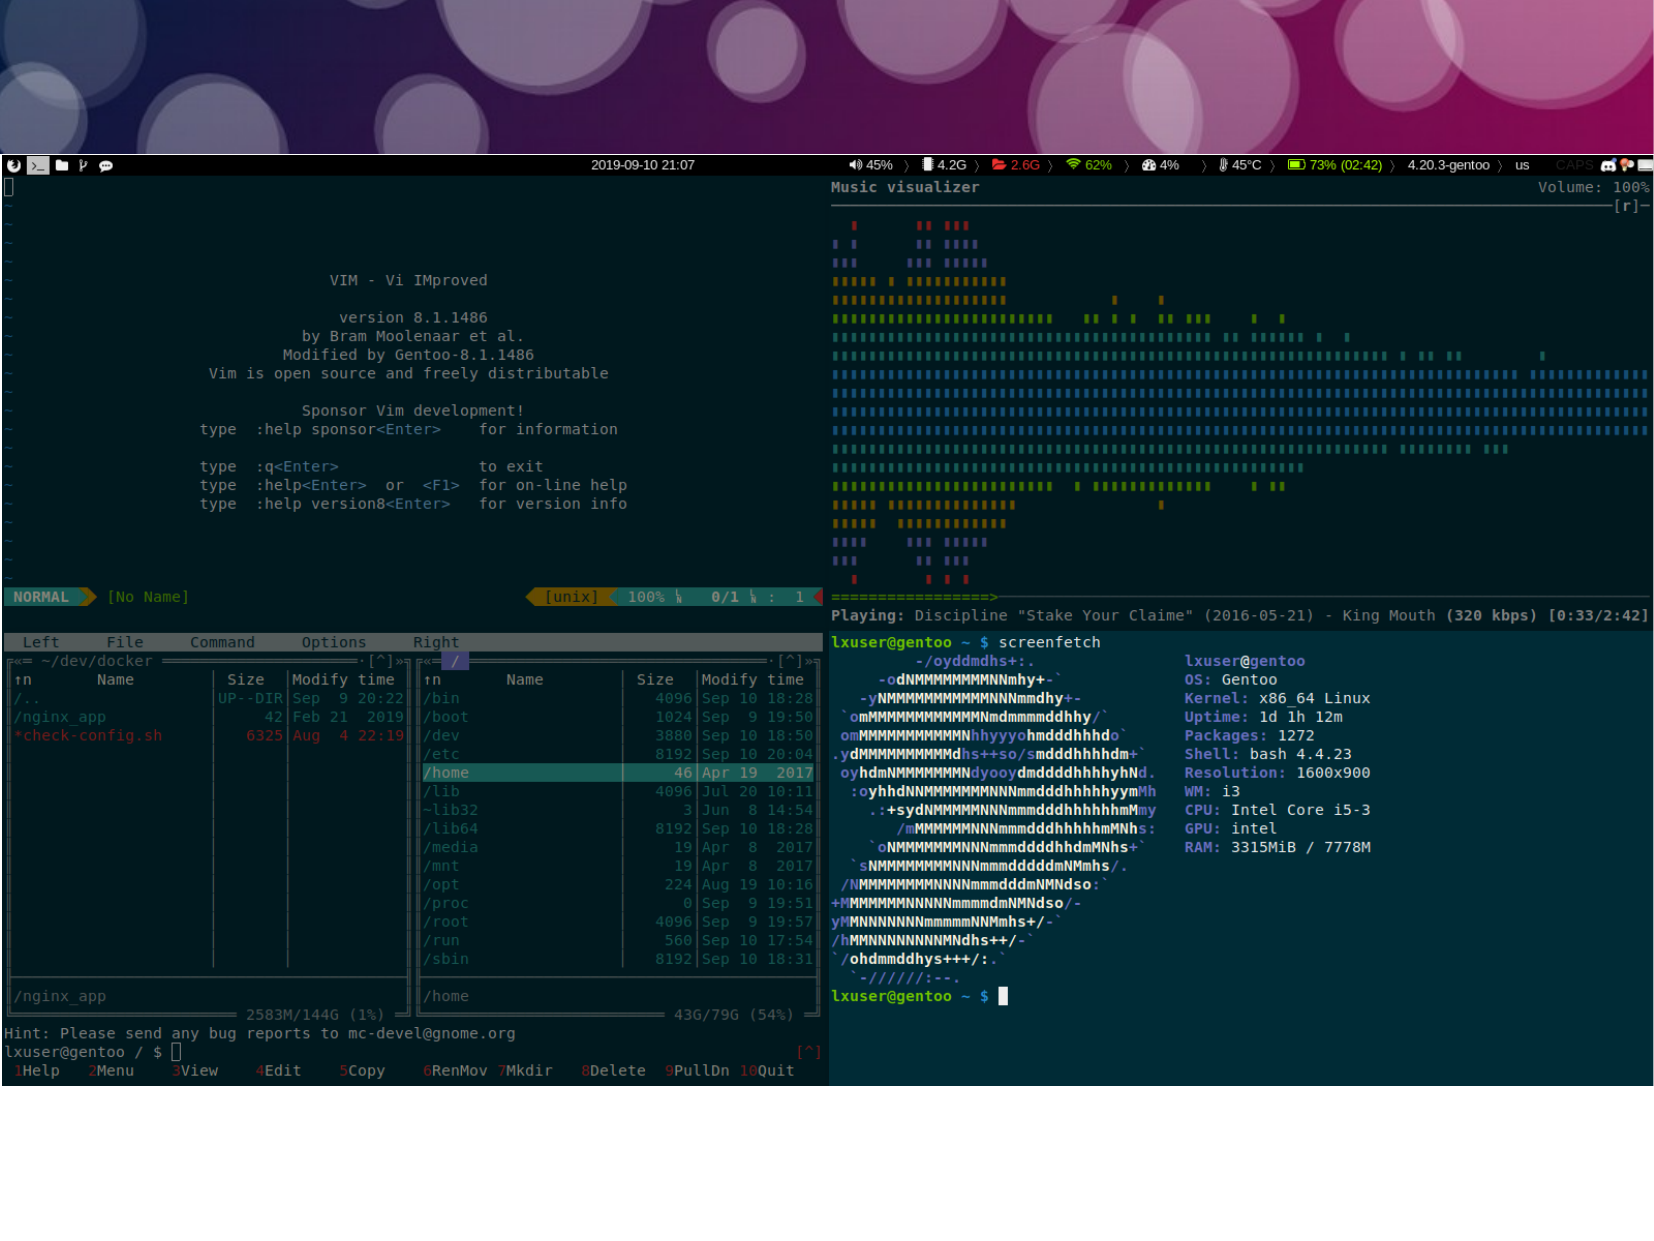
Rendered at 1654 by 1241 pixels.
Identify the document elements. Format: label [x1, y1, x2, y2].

picture [1065, 899, 1071, 909]
picture [842, 751, 849, 762]
picture [842, 879, 1072, 891]
picture [1335, 842, 1341, 852]
picture [982, 637, 988, 649]
picture [925, 991, 932, 1001]
picture [1242, 826, 1248, 833]
picture [1279, 748, 1285, 758]
picture [982, 938, 988, 945]
picture [898, 824, 904, 835]
picture [1111, 767, 1146, 780]
picture [934, 658, 951, 669]
picture [925, 638, 932, 647]
picture [878, 841, 1118, 852]
picture [1251, 733, 1257, 740]
picture [870, 973, 876, 984]
picture [916, 973, 922, 984]
picture [1027, 918, 1035, 925]
picture [1280, 731, 1285, 740]
picture [1233, 692, 1239, 703]
picture [1242, 807, 1248, 814]
picture [1019, 749, 1025, 760]
picture [934, 993, 951, 1001]
picture [1009, 733, 1016, 743]
picture [1223, 675, 1248, 684]
picture [851, 953, 923, 963]
picture [1326, 712, 1342, 721]
picture [1186, 805, 1192, 814]
picture [1354, 696, 1360, 703]
picture [860, 991, 923, 1004]
picture [1064, 640, 1072, 645]
picture [1047, 900, 1063, 908]
picture [1297, 807, 1305, 814]
picture [1195, 696, 1208, 703]
picture [926, 656, 932, 667]
picture [1028, 751, 1034, 759]
picture [1363, 805, 1369, 814]
picture [1037, 917, 1043, 928]
picture [1344, 805, 1351, 814]
picture [832, 916, 1016, 929]
picture [1056, 695, 1063, 706]
picture [1018, 730, 1090, 740]
picture [1298, 711, 1304, 721]
picture [1186, 748, 1212, 759]
picture [1066, 695, 1072, 702]
picture [1000, 733, 1006, 743]
picture [1289, 731, 1295, 740]
picture [1103, 863, 1109, 870]
picture [879, 973, 885, 984]
picture [1297, 693, 1313, 703]
picture [1009, 767, 1090, 780]
picture [944, 955, 970, 962]
picture [1307, 731, 1313, 740]
picture [833, 897, 1044, 908]
picture [907, 973, 913, 984]
picture [982, 991, 988, 1002]
picture [1223, 748, 1229, 759]
picture [832, 990, 857, 1001]
picture [990, 937, 1007, 944]
picture [1093, 767, 1109, 777]
picture [1288, 842, 1296, 852]
picture [999, 987, 1007, 1005]
picture [832, 636, 857, 647]
picture [916, 804, 1090, 814]
picture [1185, 787, 1203, 796]
picture [1093, 637, 1099, 647]
picture [1019, 919, 1025, 926]
picture [1269, 693, 1286, 703]
picture [1299, 731, 1304, 740]
picture [1093, 785, 1109, 796]
picture [2, 155, 1654, 1086]
picture [1186, 731, 1193, 740]
picture [1260, 807, 1267, 814]
picture [926, 956, 933, 967]
picture [1186, 655, 1191, 665]
picture [841, 767, 1007, 780]
picture [1195, 805, 1212, 814]
picture [833, 936, 839, 946]
picture [1326, 694, 1333, 703]
picture [1260, 826, 1268, 833]
picture [1195, 770, 1202, 777]
picture [1140, 826, 1146, 833]
picture [1000, 658, 1006, 665]
picture [1260, 751, 1267, 759]
picture [888, 806, 904, 814]
picture [991, 733, 997, 743]
picture [1223, 658, 1230, 665]
picture [1093, 823, 1137, 833]
picture [1185, 824, 1212, 833]
picture [934, 640, 951, 647]
picture [1326, 842, 1332, 852]
picture [1084, 714, 1091, 724]
picture [1317, 749, 1323, 758]
picture [1353, 842, 1370, 852]
picture [906, 823, 1090, 833]
picture [1288, 807, 1294, 814]
picture [1185, 675, 1202, 684]
picture [861, 860, 1100, 870]
picture [869, 692, 1053, 706]
picture [860, 638, 923, 650]
picture [1121, 786, 1155, 799]
picture [860, 789, 868, 796]
picture [1252, 766, 1258, 777]
picture [1299, 768, 1304, 777]
picture [1047, 640, 1053, 647]
picture [1260, 770, 1276, 777]
picture [1075, 882, 1091, 889]
picture [1270, 751, 1276, 759]
picture [1261, 842, 1277, 852]
picture [1195, 733, 1211, 740]
picture [1344, 695, 1351, 702]
picture [1234, 805, 1239, 814]
picture [841, 730, 978, 740]
picture [850, 711, 1081, 721]
picture [1233, 656, 1276, 669]
picture [1242, 768, 1248, 777]
picture [1010, 657, 1016, 664]
picture [1223, 767, 1230, 777]
picture [1084, 640, 1090, 647]
picture [1112, 861, 1118, 872]
picture [888, 674, 1044, 687]
picture [1214, 696, 1220, 703]
picture [1010, 936, 1015, 946]
picture [1345, 749, 1351, 759]
picture [1000, 751, 1006, 759]
picture [1233, 787, 1239, 796]
picture [1251, 749, 1256, 759]
picture [935, 956, 941, 963]
picture [851, 748, 969, 759]
picture [1233, 842, 1239, 852]
picture [1205, 770, 1221, 777]
picture [1214, 658, 1220, 665]
picture [842, 934, 979, 945]
picture [907, 807, 914, 818]
picture [1214, 730, 1221, 740]
picture [1009, 751, 1016, 759]
picture [1185, 842, 1212, 852]
picture [1298, 749, 1304, 759]
picture [1252, 842, 1258, 852]
picture [1204, 712, 1211, 721]
picture [1093, 730, 1119, 740]
picture [981, 730, 988, 740]
picture [1214, 748, 1220, 759]
picture [1131, 844, 1137, 851]
picture [1093, 804, 1156, 818]
picture [870, 789, 876, 799]
picture [1196, 658, 1202, 665]
picture [842, 954, 848, 965]
picture [1288, 658, 1305, 665]
picture [0, 0, 1654, 154]
picture [953, 655, 997, 665]
picture [1185, 694, 1193, 703]
picture [1232, 770, 1239, 777]
picture [972, 751, 978, 759]
picture [1215, 710, 1240, 721]
picture [1185, 768, 1193, 777]
picture [1306, 768, 1333, 777]
picture [1093, 712, 1099, 723]
picture [1037, 748, 1090, 759]
picture [1027, 640, 1044, 645]
picture [1093, 748, 1128, 759]
picture [898, 973, 904, 984]
picture [1279, 656, 1285, 665]
picture [1185, 712, 1203, 724]
picture [1344, 768, 1370, 777]
picture [1204, 658, 1211, 665]
picture [1112, 789, 1118, 799]
picture [1121, 844, 1127, 852]
picture [879, 785, 1090, 796]
picture [1223, 696, 1230, 703]
picture [1260, 677, 1277, 684]
picture [1269, 711, 1276, 721]
picture [1223, 733, 1249, 743]
